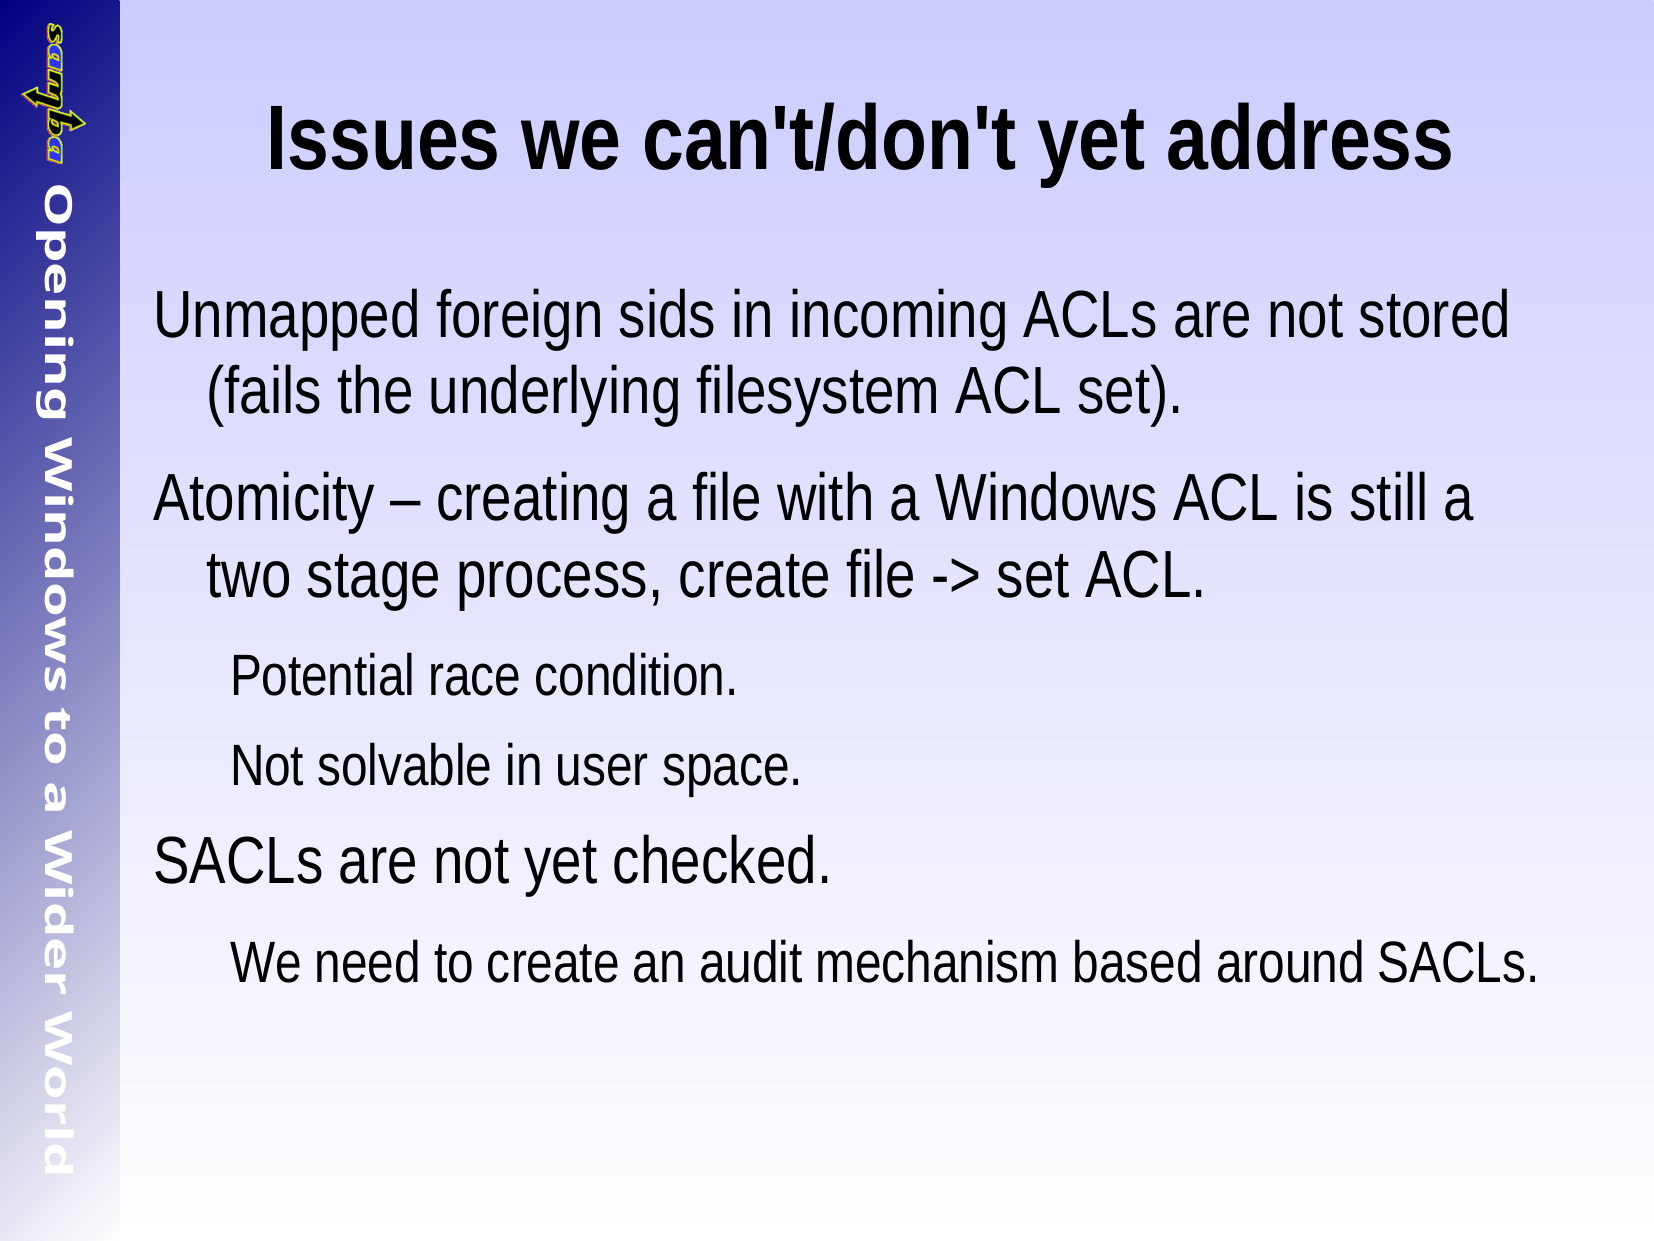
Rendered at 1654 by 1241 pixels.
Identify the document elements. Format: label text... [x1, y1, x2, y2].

title Issues we can't/don't yet address [155, 29, 1568, 244]
picture [22, 24, 86, 164]
list Unmapped foreign sids in incoming ACLs are not stored (fails the underlying filesystem ACL set). Atomicity – creating a file with a Windows ACL is still a two stage process, create file -> set ACL. Potential race condition. Not solvable in user space. SACLs are not yet checked. We need to create an audit mechanism based around SACLs. [135, 274, 1548, 1226]
